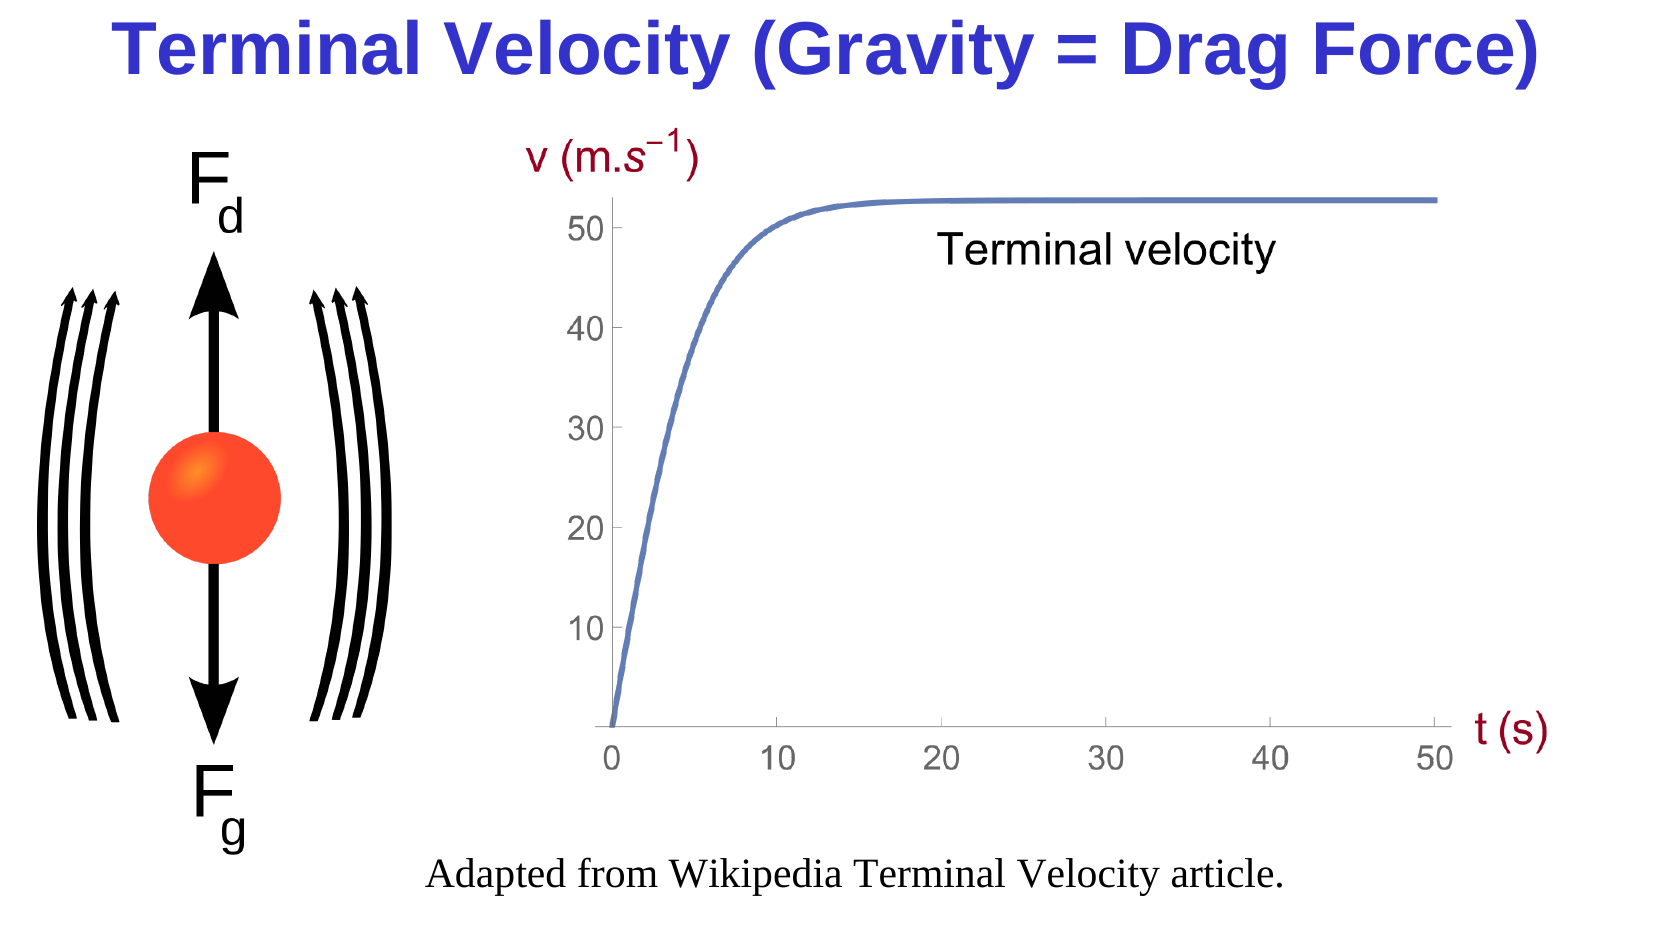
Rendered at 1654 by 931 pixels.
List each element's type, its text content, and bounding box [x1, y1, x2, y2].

picture [525, 123, 1551, 782]
picture [37, 149, 392, 855]
text_box Adapted from Wikipedia Terminal Velocity article. [410, 837, 1654, 931]
title Terminal Velocity (Gravity = Drag Force) [0, 0, 1654, 95]
